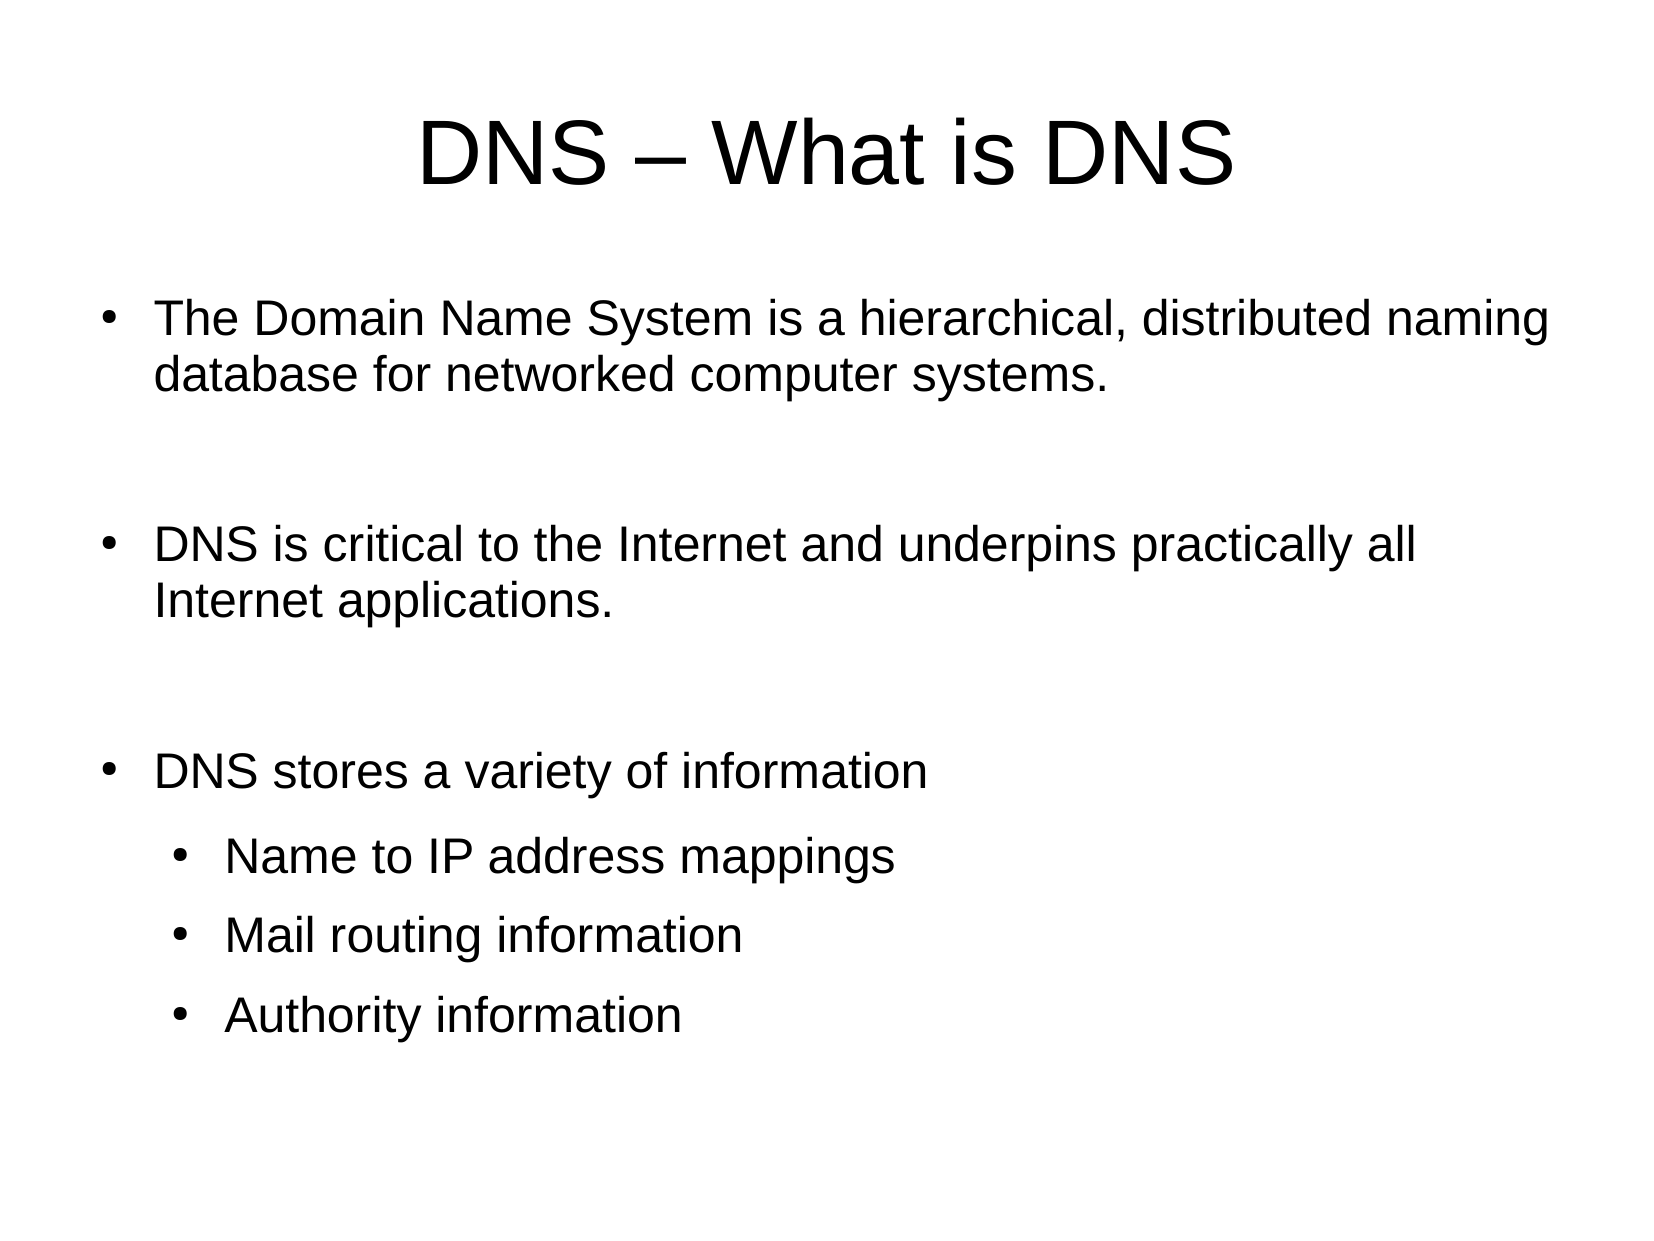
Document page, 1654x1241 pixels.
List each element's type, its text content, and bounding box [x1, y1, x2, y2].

list The Domain Name System is a hierarchical, distributed naming database for networked computer systems. DNS is critical to the Internet and underpins practically all Internet applications. DNS stores a variety of information Name to IP address mappings Mail routing information Authority information [82, 290, 1571, 1109]
title DNS – What is DNS [82, 49, 1571, 257]
